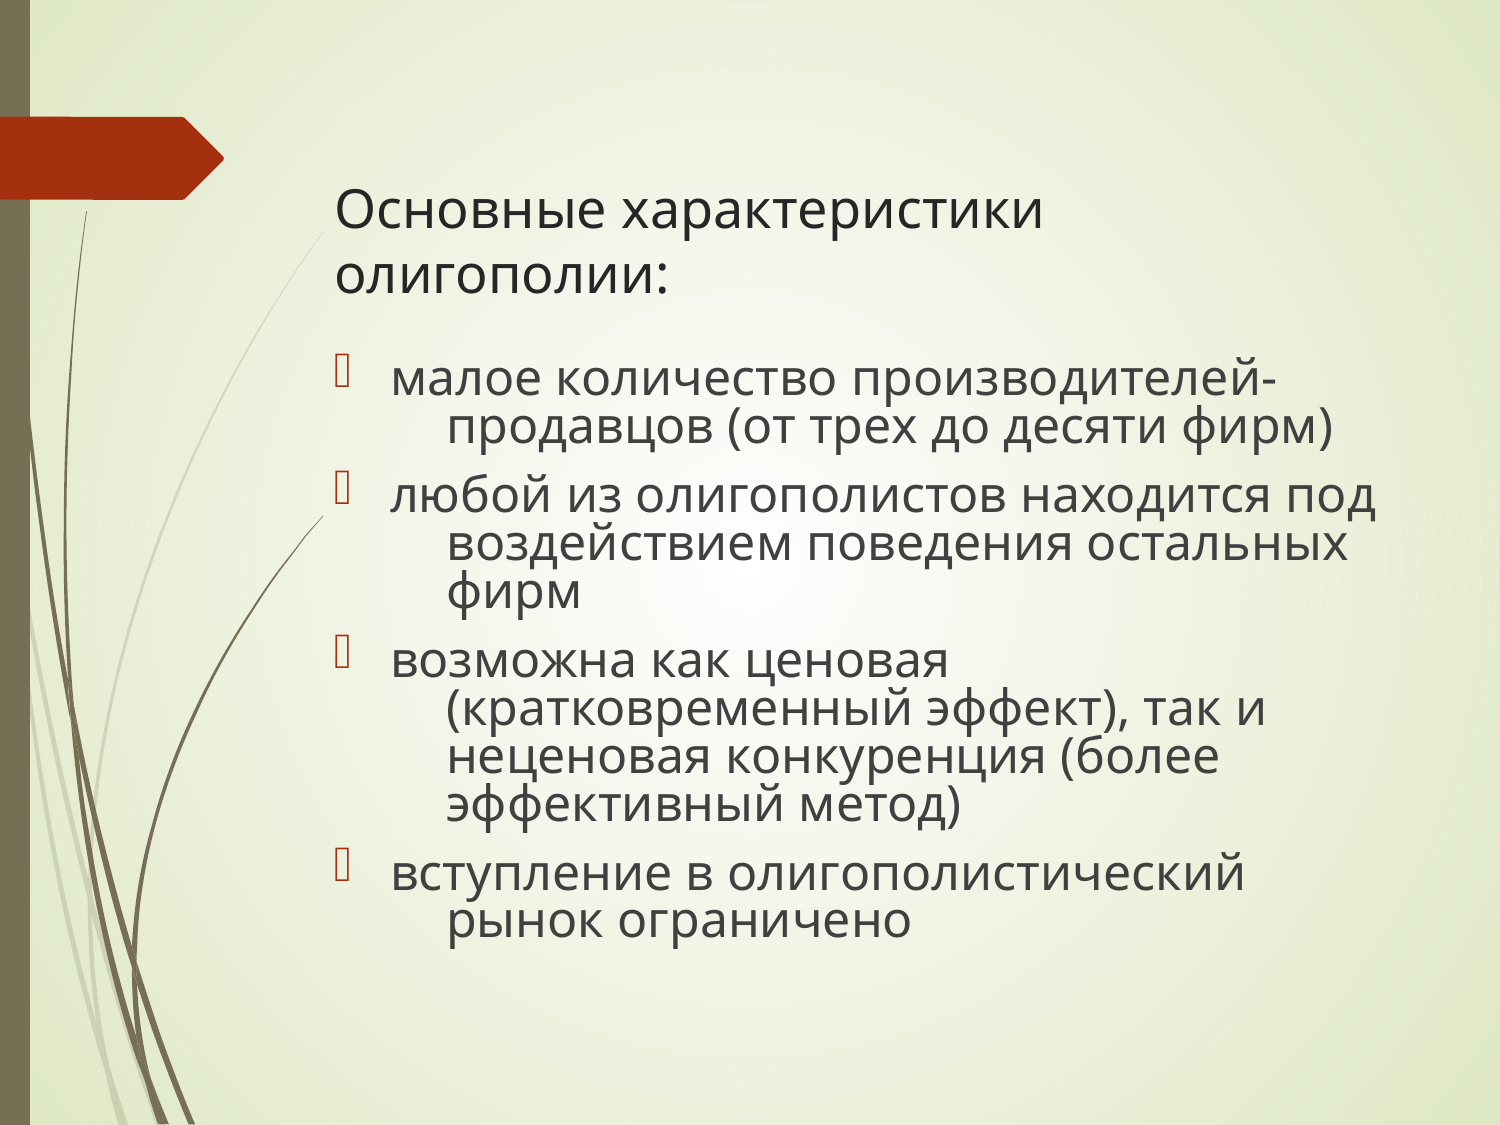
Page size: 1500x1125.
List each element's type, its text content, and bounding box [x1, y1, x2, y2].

title Основные характеристики олигополии: [319, 102, 1400, 313]
list малое количество производителей-продавцов (от трех до десяти фирм) любой из олигополистов находится под воздействием поведения остальных фирм возможна как ценовая (кратковременный эффект), так и неценовая конкуренция (более эффективный метод) вступление в олигополистический рынок ограничено [318, 350, 1401, 970]
